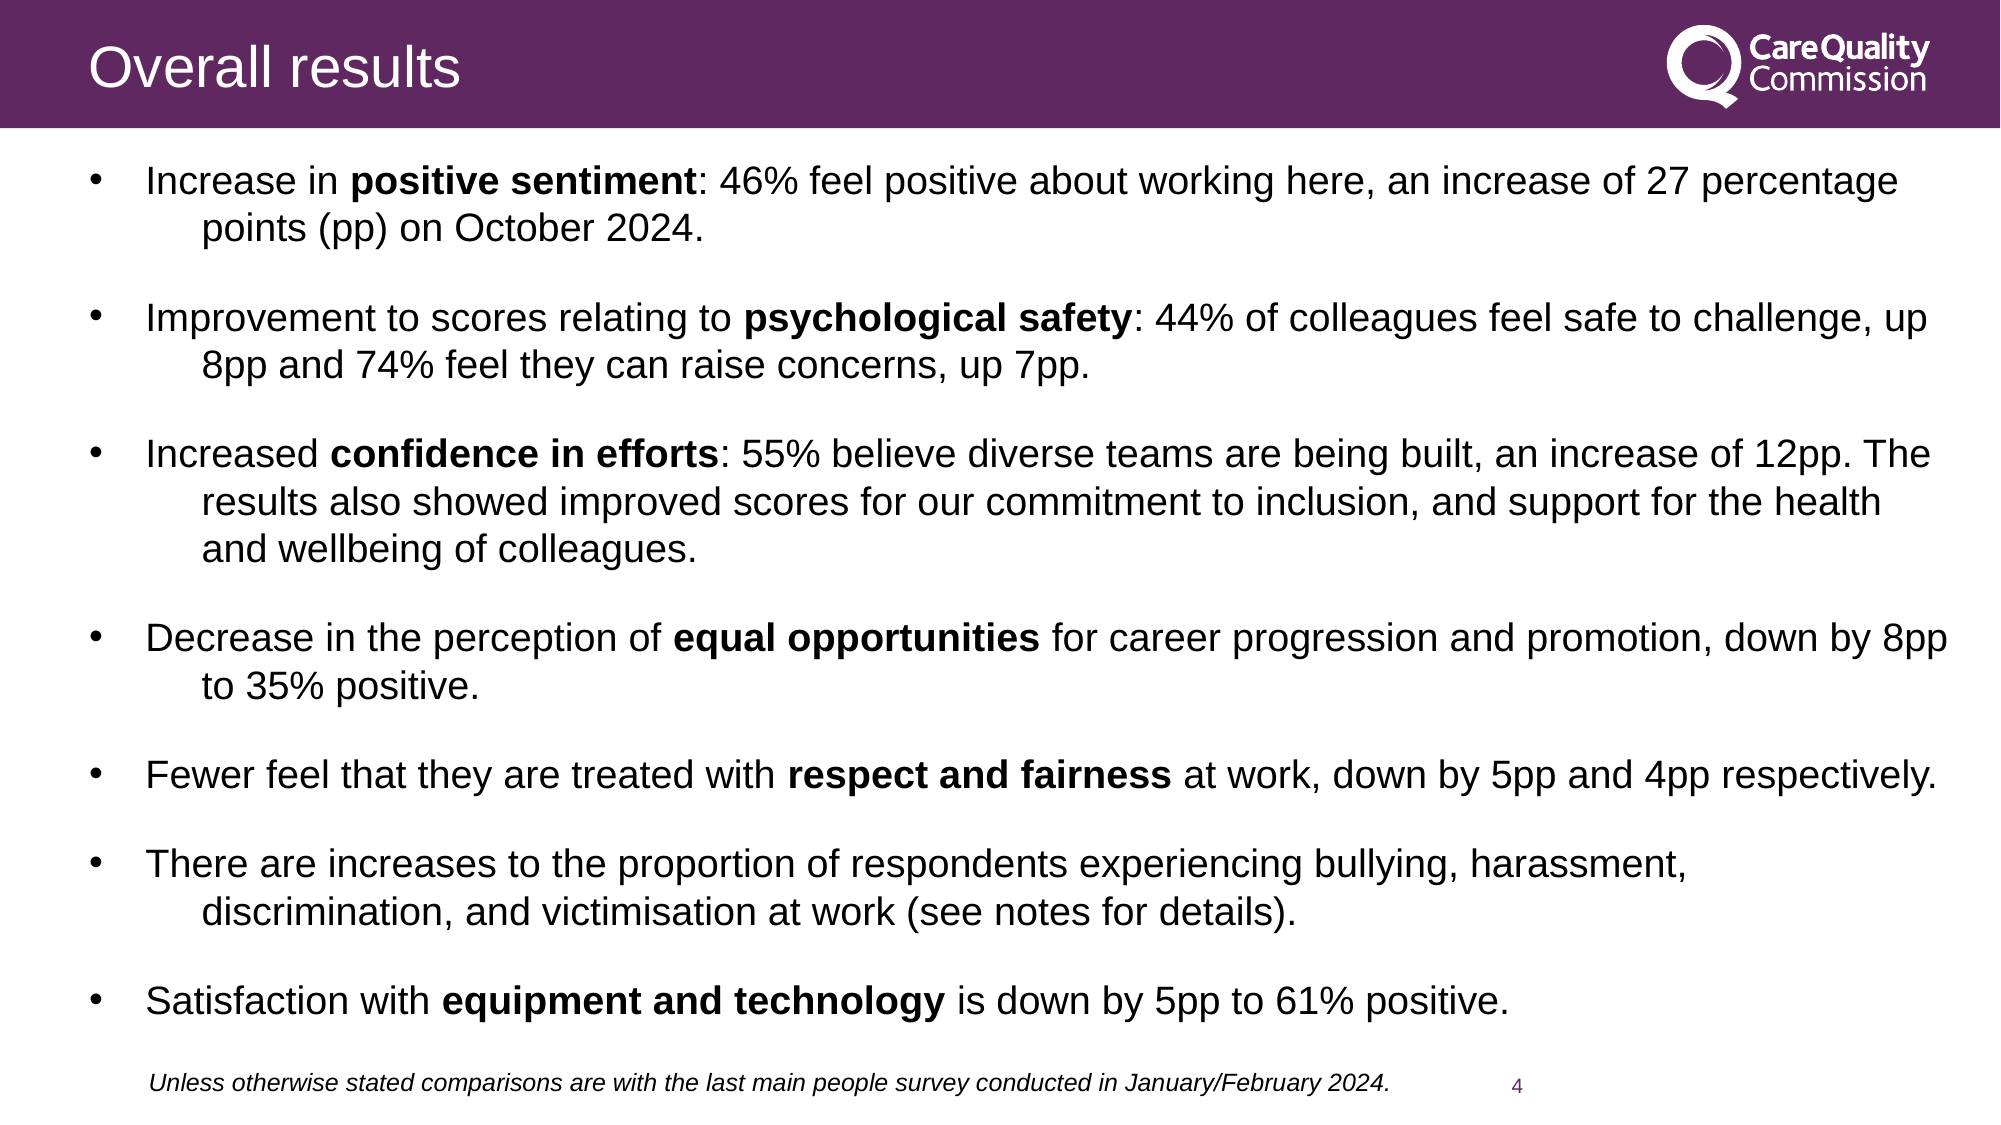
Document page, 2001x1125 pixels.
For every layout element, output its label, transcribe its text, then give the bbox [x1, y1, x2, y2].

text_box Increase in positive sentiment: 46% feel positive about working here, an increase of 27 percentage points (pp) on October 2024. Improvement to scores relating to psychological safety: 44% of colleagues feel safe to challenge, up 8pp and 74% feel they can raise concerns, up 7pp. Increased confidence in efforts: 55% believe diverse teams are being built, an increase of 12pp. The results also showed improved scores for our commitment to inclusion, and support for the health and wellbeing of colleagues. Decrease in the perception of equal opportunities for career progression and promotion, down by 8pp to 35% positive. Fewer feel that they are treated with respect and fairness at work, down by 5pp and 4pp respectively. There are increases to the proportion of respondents experiencing bullying, harassment, discrimination, and victimisation at work (see notes for details). Satisfaction with equipment and technology is down by 5pp to 61% positive. [74, 147, 1966, 1039]
text_box Unless otherwise stated comparisons are with the last main people survey conducted in January/February 2024. [133, 1058, 1836, 1105]
title Overall results [0, 0, 1647, 129]
text_box 4 [1511, 1039, 1929, 1098]
